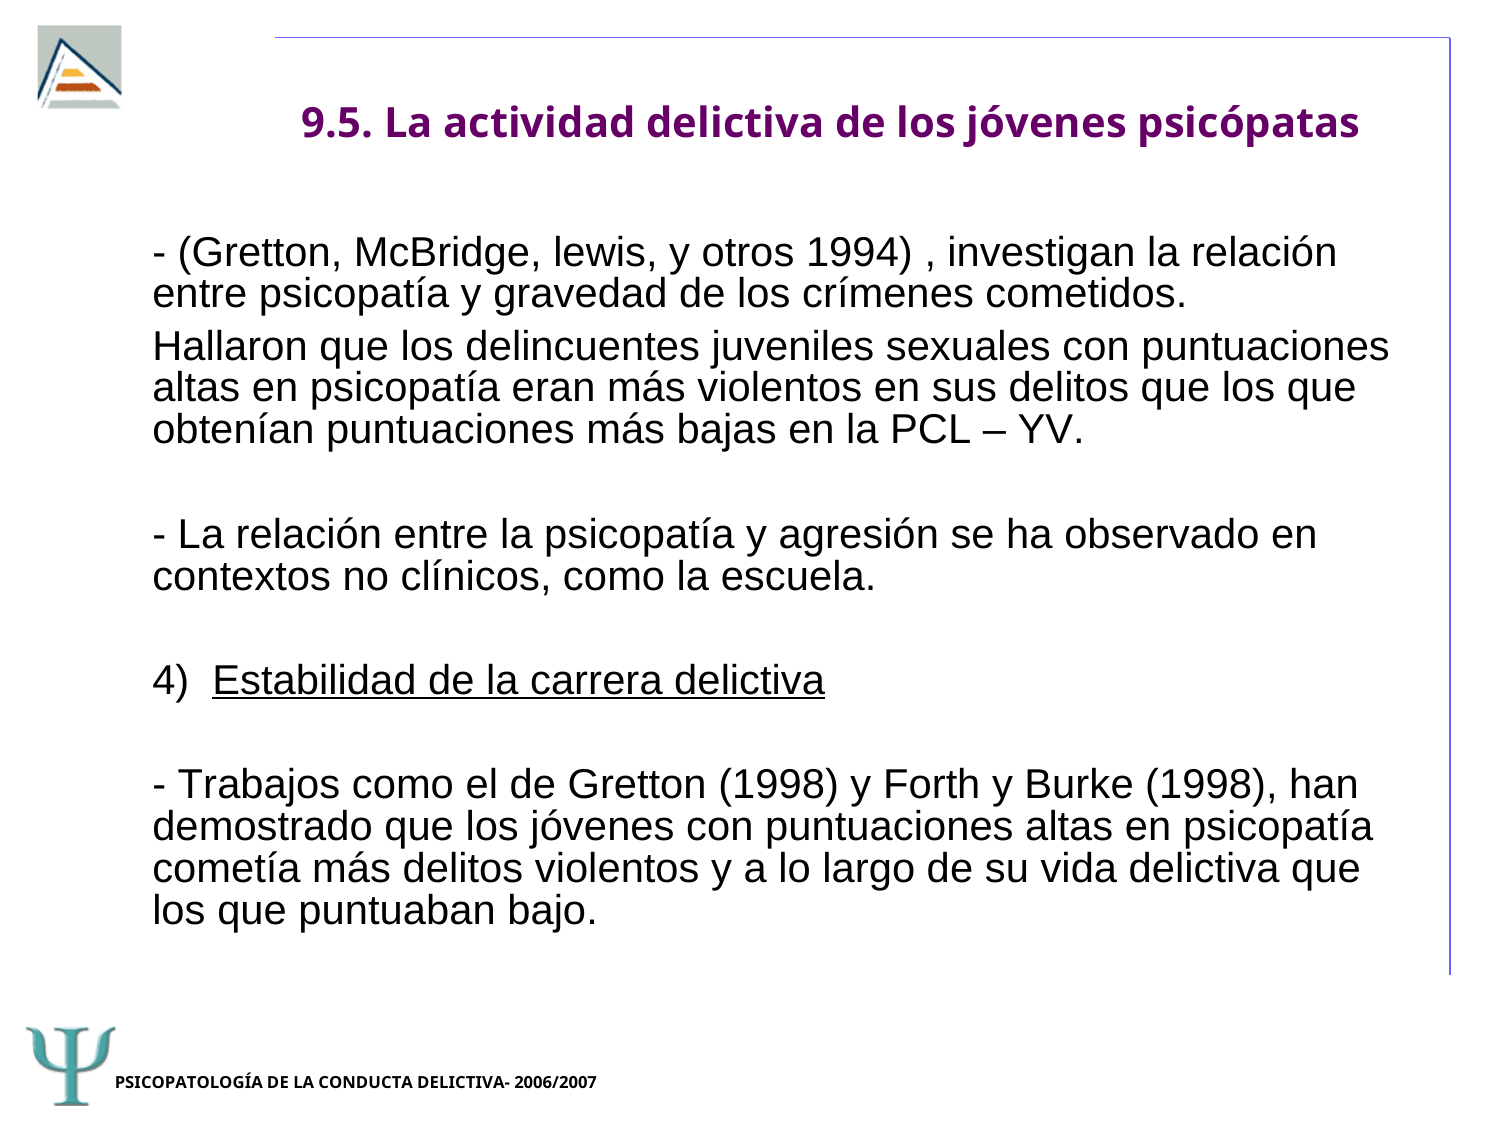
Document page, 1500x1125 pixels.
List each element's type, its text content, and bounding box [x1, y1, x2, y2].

picture [37, 24, 122, 109]
picture [24, 1024, 75, 1106]
list - (Gretton, McBridge, lewis, y otros 1994) , investigan la relación entre psicopatía y gravedad de los crímenes cometidos. Hallaron que los delincuentes juveniles sexuales con puntuaciones altas en psicopatía eran más violentos en sus delitos que los que obtenían puntuaciones más bajas en la PCL – YV. - La relación entre la psicopatía y agresión se ha observado en contextos no clínicos, como la escuela. 4) Estabilidad de la carrera delictiva - Trabajos como el de Gretton (1998) y Forth y Burke (1998), han demostrado que los jóvenes con puntuaciones altas en psicopatía cometía más delitos violentos y a lo largo de su vida delictiva que los que puntuaban bajo. [75, 224, 1426, 1125]
title 9.5. La actividad delictiva de los jóvenes psicópatas [262, 74, 1401, 168]
